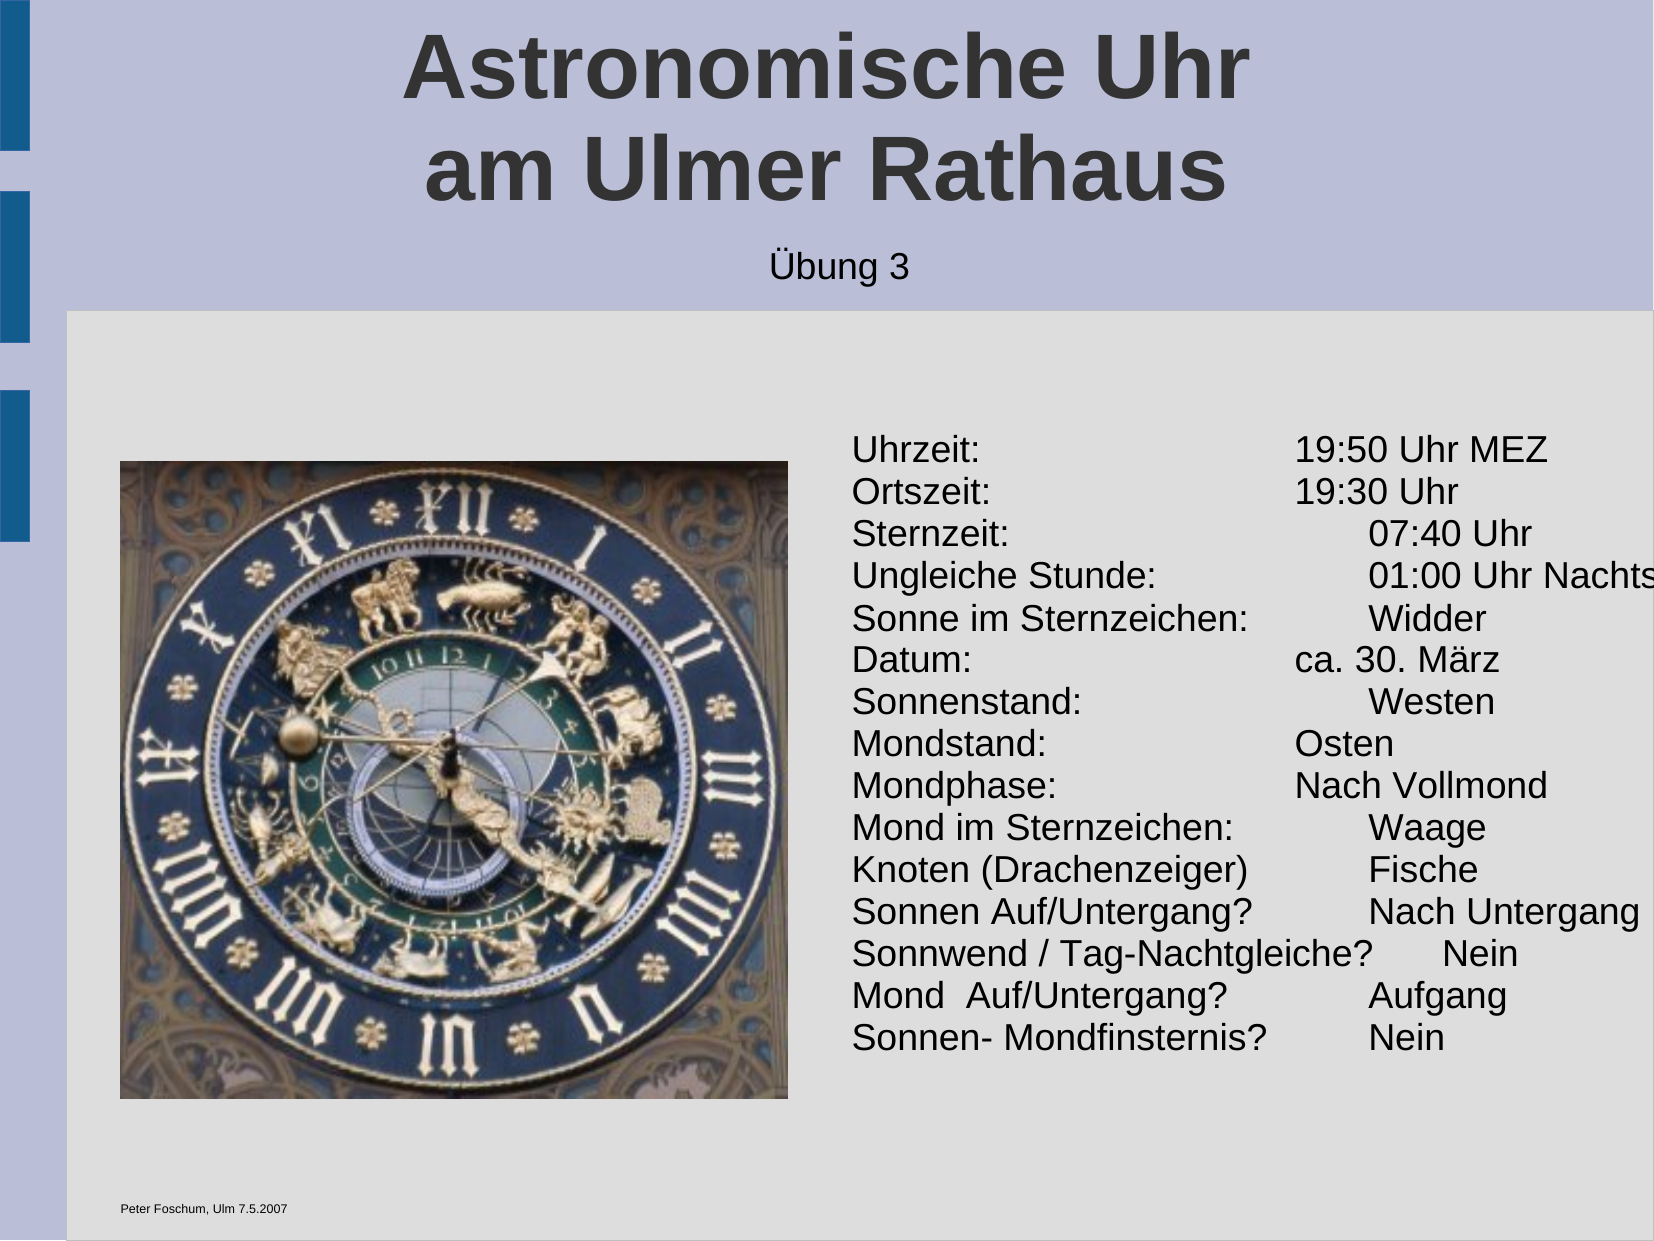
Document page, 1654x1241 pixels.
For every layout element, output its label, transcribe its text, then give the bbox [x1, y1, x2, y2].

picture [120, 461, 788, 1099]
text_box Peter Foschum, Ulm 7.5.2007 [105, 1194, 272, 1226]
text_box Uhrzeit: 19:50 Uhr MEZ Ortszeit: 19:30 Uhr Sternzeit: 07:40 Uhr Ungleiche Stunde: 01:00 Uhr Nachts Sonne im Sternzeichen: Widder Datum: ca. 30. März Sonnenstand: Westen Mondstand: Osten Mondphase: Nach Vollmond Mond im Sternzeichen: Waage Knoten (Drachenzeiger) Fische Sonnen Auf/Untergang? Nach Untergang Sonnwend / Tag-Nachtgleiche? Nein Mond Auf/Untergang? Aufgang Sonnen- Mondfinsternis? Nein [836, 421, 1549, 1138]
text_box Übung 3 [754, 238, 900, 301]
title Astronomische Uhr am Ulmer Rathaus [347, 0, 1306, 236]
